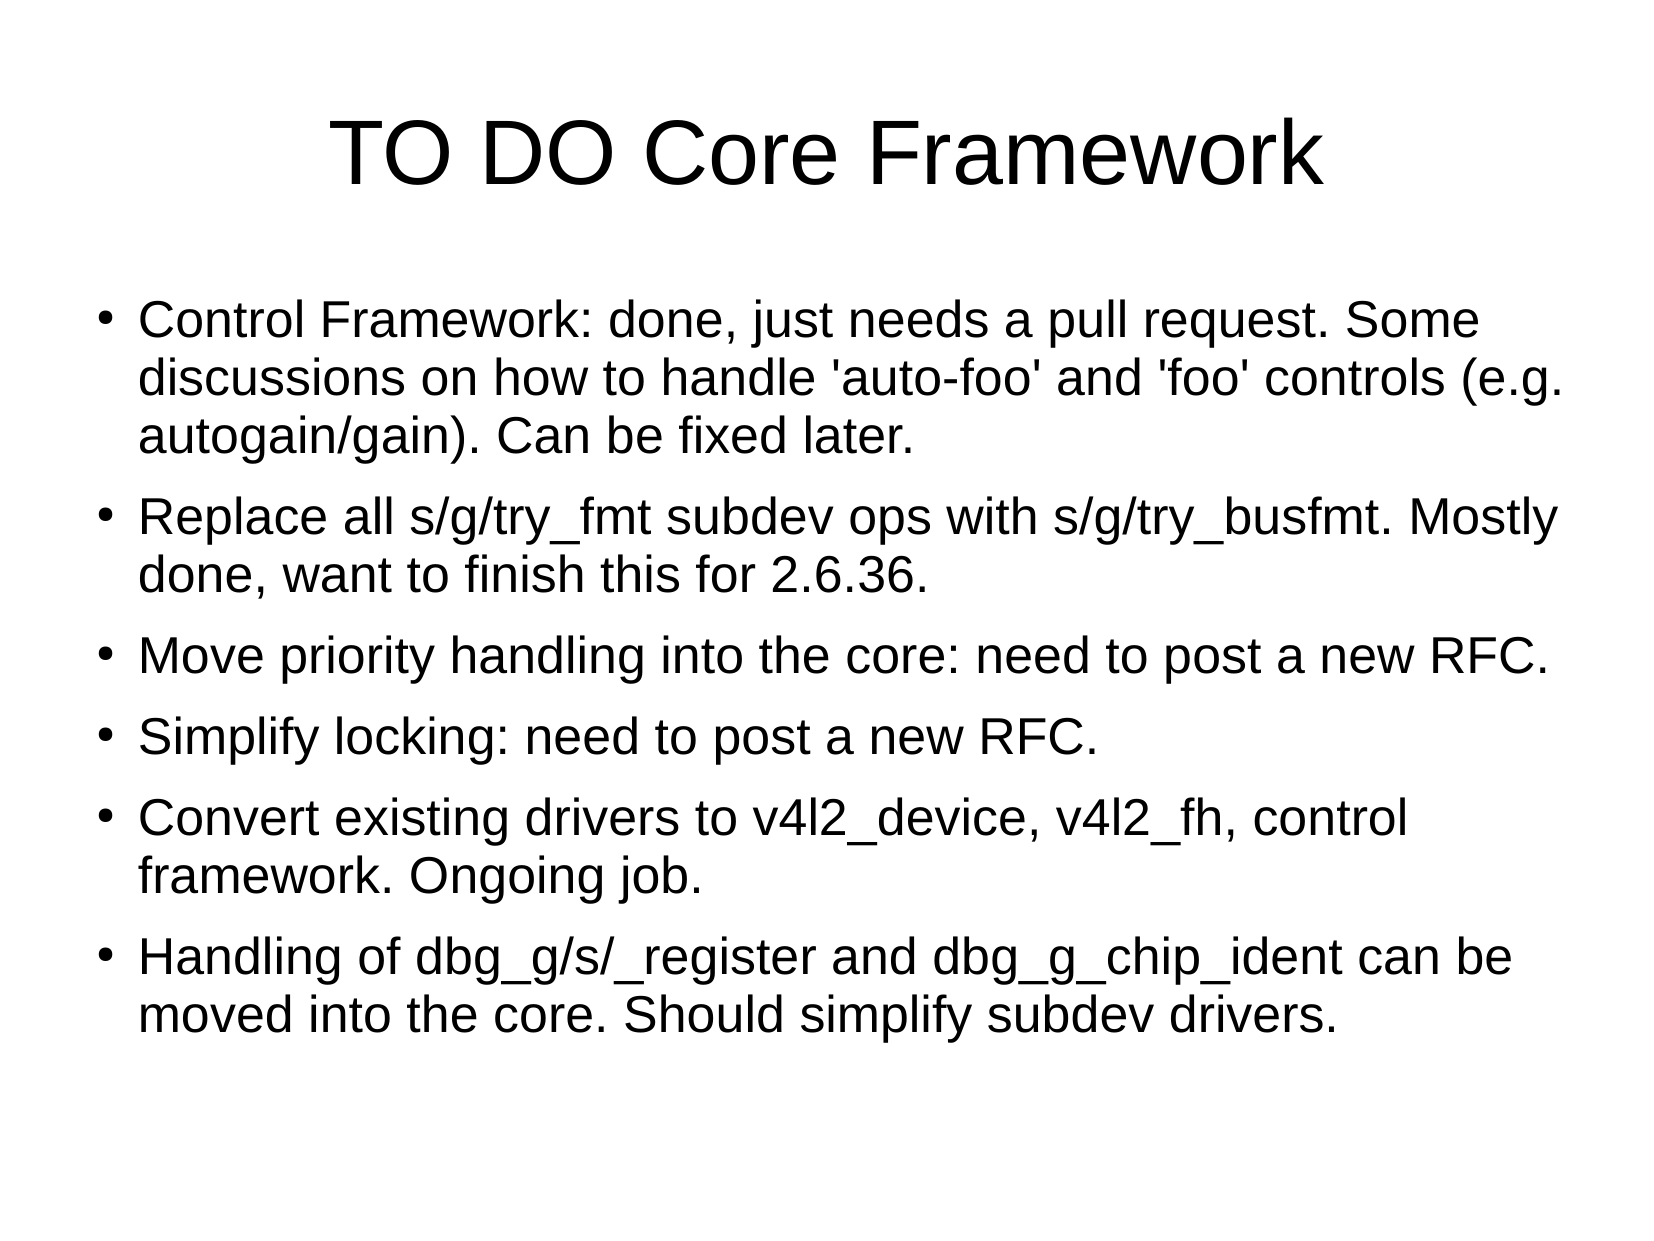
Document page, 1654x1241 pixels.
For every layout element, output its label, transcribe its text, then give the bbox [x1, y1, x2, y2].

title TO DO Core Framework [82, 56, 1571, 250]
list Control Framework: done, just needs a pull request. Some discussions on how to handle 'auto-foo' and 'foo' controls (e.g. autogain/gain). Can be fixed later. Replace all s/g/try_fmt subdev ops with s/g/try_busfmt. Mostly done, want to finish this for 2.6.36. Move priority handling into the core: need to post a new RFC. Simplify locking: need to post a new RFC. Convert existing drivers to v4l2_device, v4l2_fh, control framework. Ongoing job. Handling of dbg_g/s/_register and dbg_g_chip_ident can be moved into the core. Should simplify subdev drivers. [82, 290, 1571, 1109]
